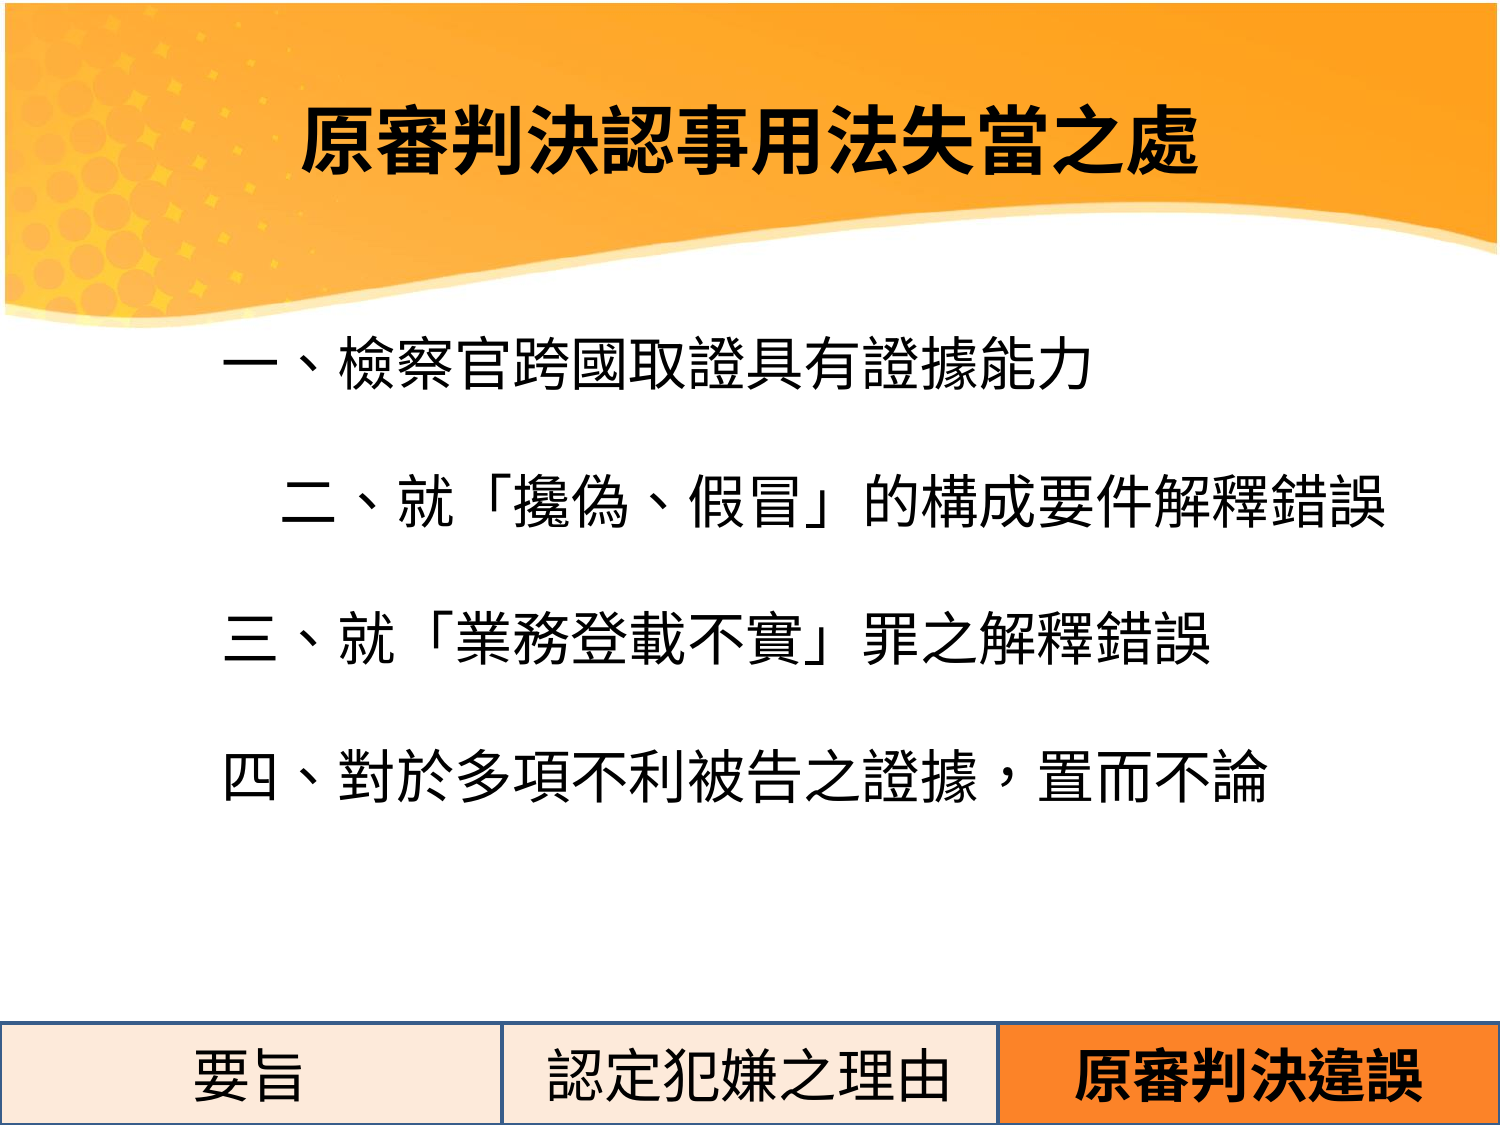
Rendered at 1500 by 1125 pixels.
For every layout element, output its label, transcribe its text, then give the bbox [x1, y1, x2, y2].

list 一、檢察官跨國取證具有證據能力 二、就「攙偽、假冒」的構成要件解釋錯誤 三、就「業務登載不實」罪之解釋錯誤 四、對於多項不利被告之證據，置而不論 [150, 267, 1500, 983]
title 原審判決認事用法失當之處 [75, 45, 1426, 233]
